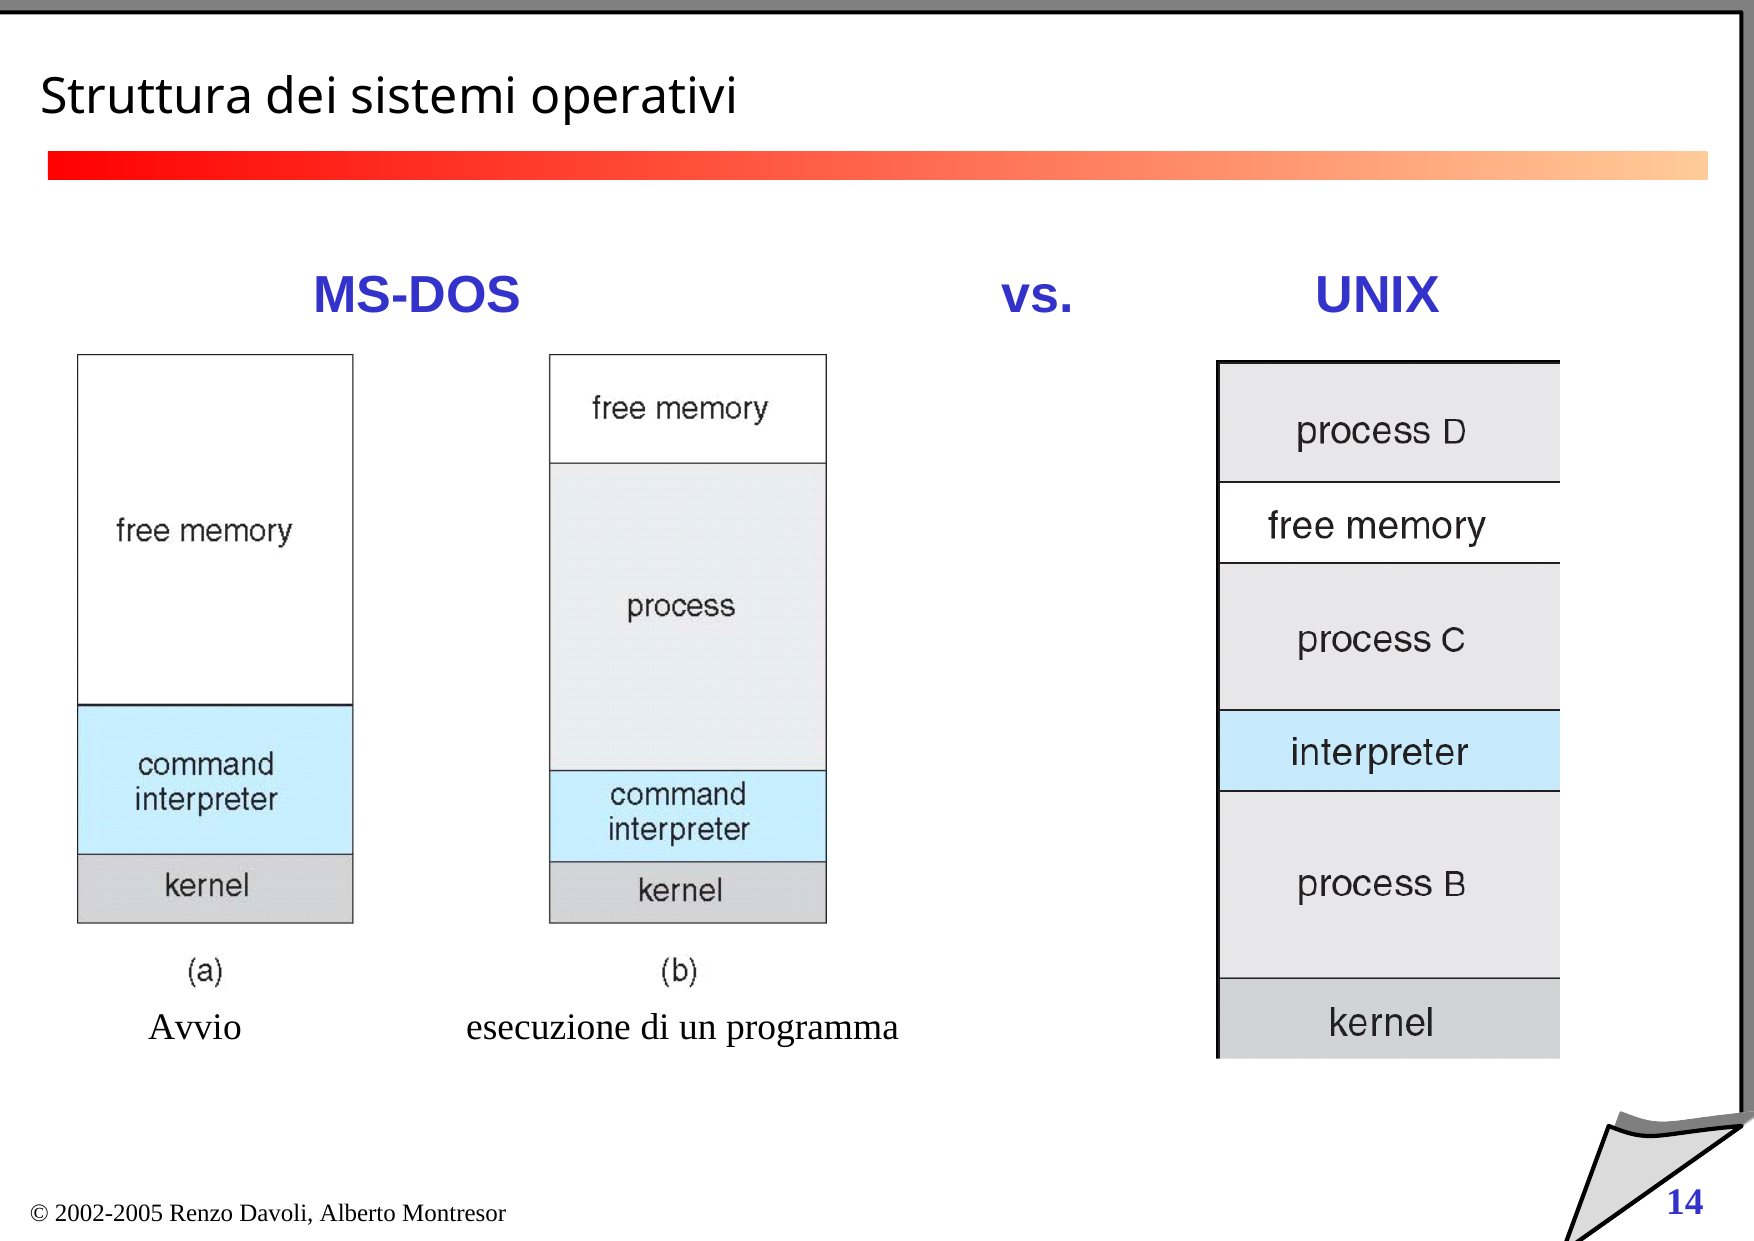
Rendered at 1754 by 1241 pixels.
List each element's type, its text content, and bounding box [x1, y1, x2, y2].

list MS-DOS vs. UNIX [58, 265, 1696, 974]
title Struttura dei sistemi operativi [40, 49, 1714, 144]
text_box Avvio esecuzione di un programma [88, 1003, 945, 1120]
picture [1210, 354, 1565, 1064]
picture [77, 354, 827, 990]
